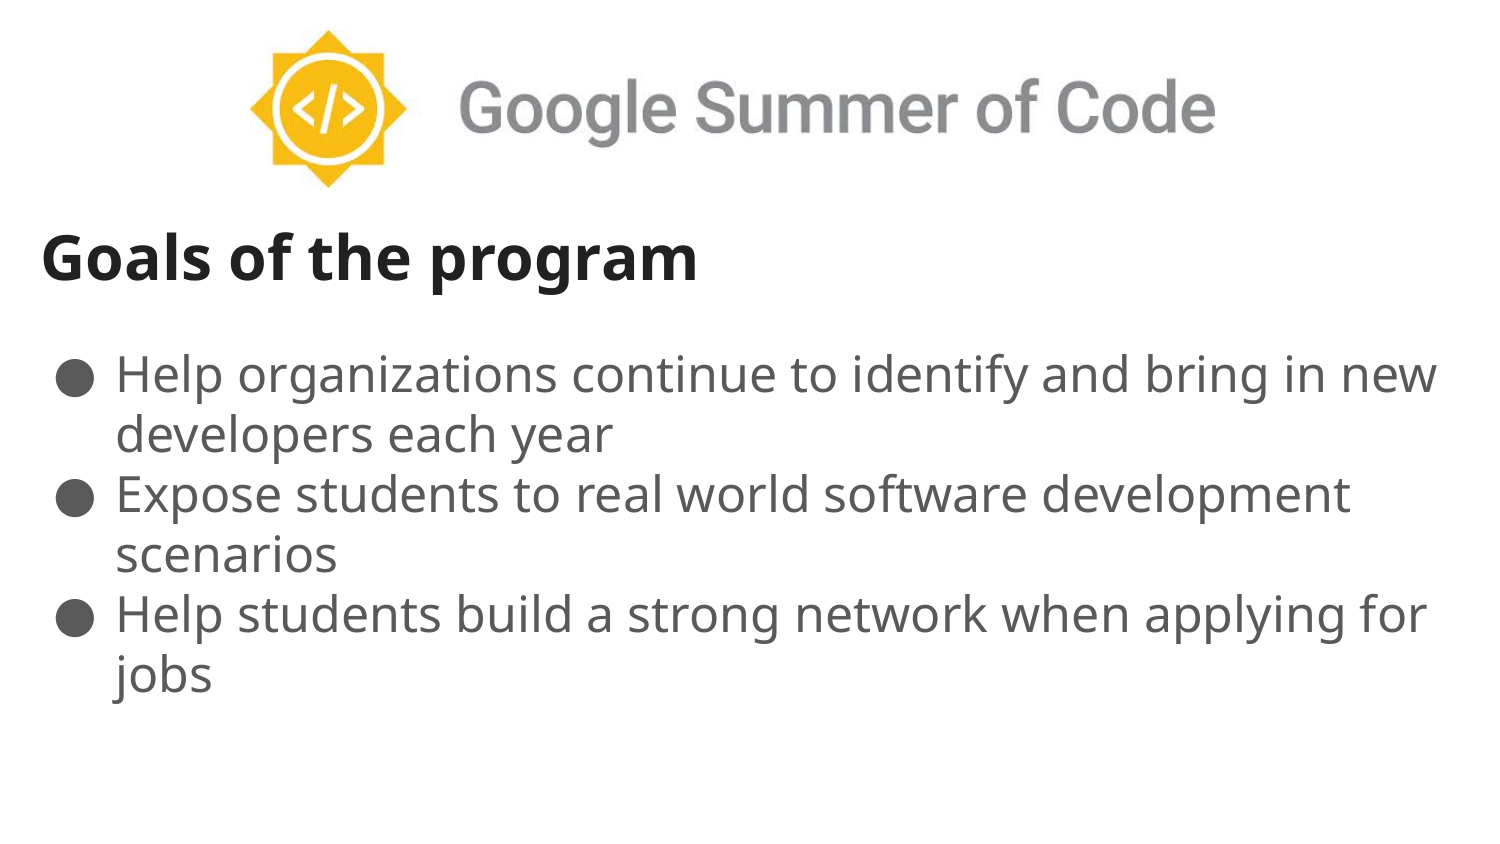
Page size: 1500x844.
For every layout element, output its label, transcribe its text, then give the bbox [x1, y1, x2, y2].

list Goals of the program Help organizations continue to identify and bring in new developers each year Expose students to real world software development scenarios Help students build a strong network when applying for jobs [25, 202, 1467, 798]
picture [250, 30, 1232, 188]
